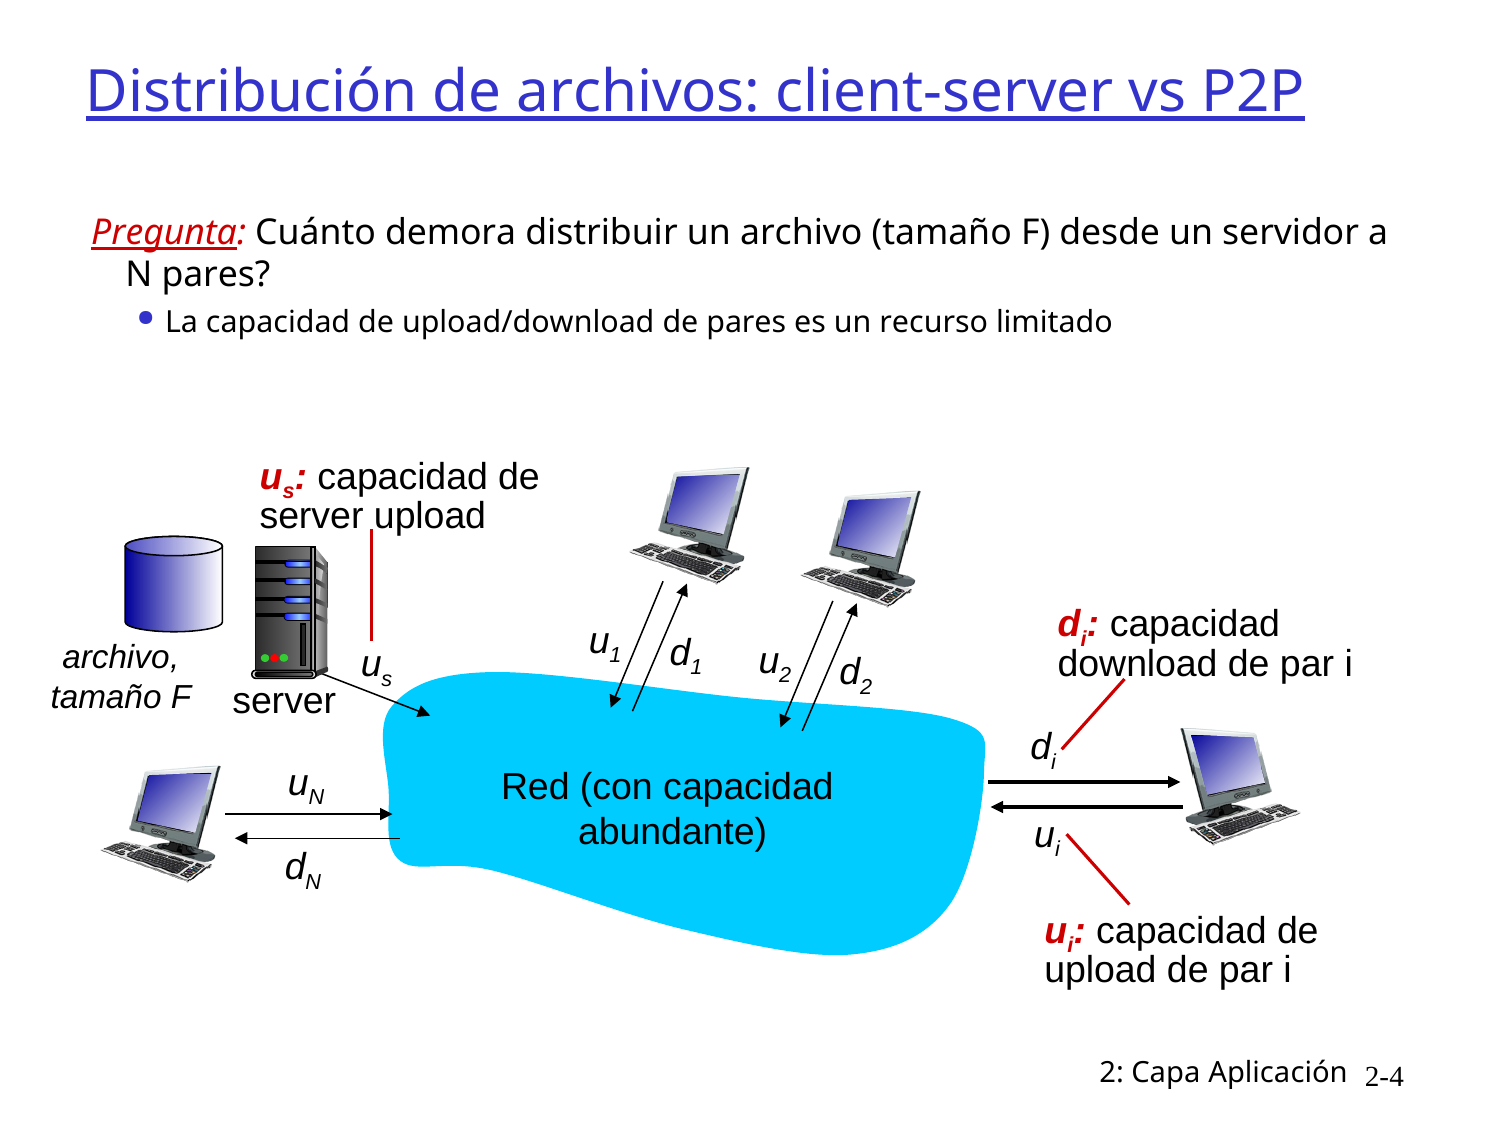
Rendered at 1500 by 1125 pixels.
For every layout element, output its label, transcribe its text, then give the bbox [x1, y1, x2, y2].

text_box dN [270, 834, 371, 902]
text_box ui: capacidad de upload de par i [1029, 900, 1455, 998]
picture [72, 760, 225, 891]
text_box di: capacidad download de par i [1042, 594, 1392, 692]
text_box us [346, 631, 408, 699]
text_box u2 [743, 628, 820, 695]
text_box u1 [626, 608, 674, 675]
text_box di [1015, 714, 1116, 782]
text_box u2 [819, 685, 824, 695]
text_box Red (con capacidad abundante) [486, 754, 860, 860]
text_box d1 [654, 620, 756, 687]
text_box u1 [573, 608, 650, 675]
text_box [665, 474, 740, 535]
text_box [251, 546, 329, 679]
text_box [1191, 735, 1266, 795]
picture [601, 461, 754, 593]
text_box archivo, tamaño F [6, 627, 236, 723]
title Distribución de archivos: client-server vs P2P [48, 25, 1447, 153]
text_box us: capacidad de server upload [244, 447, 576, 545]
text_box ui [1019, 802, 1120, 869]
picture [772, 485, 925, 616]
text_box [137, 772, 212, 833]
text_box d2 [824, 639, 925, 707]
text_box [382, 672, 986, 956]
text_box u2 [796, 628, 844, 695]
picture [1177, 722, 1330, 854]
text_box [837, 497, 912, 558]
text_box u1 [650, 665, 654, 675]
list Pregunta: Cuánto demora distribuir un archivo (tamaño F) desde un servidor a N pares? La capacidad de upload/download de pares es un recurso limitado [76, 201, 1431, 347]
text_box [125, 547, 223, 632]
text_box server [187, 667, 381, 729]
text_box uN [273, 750, 374, 817]
